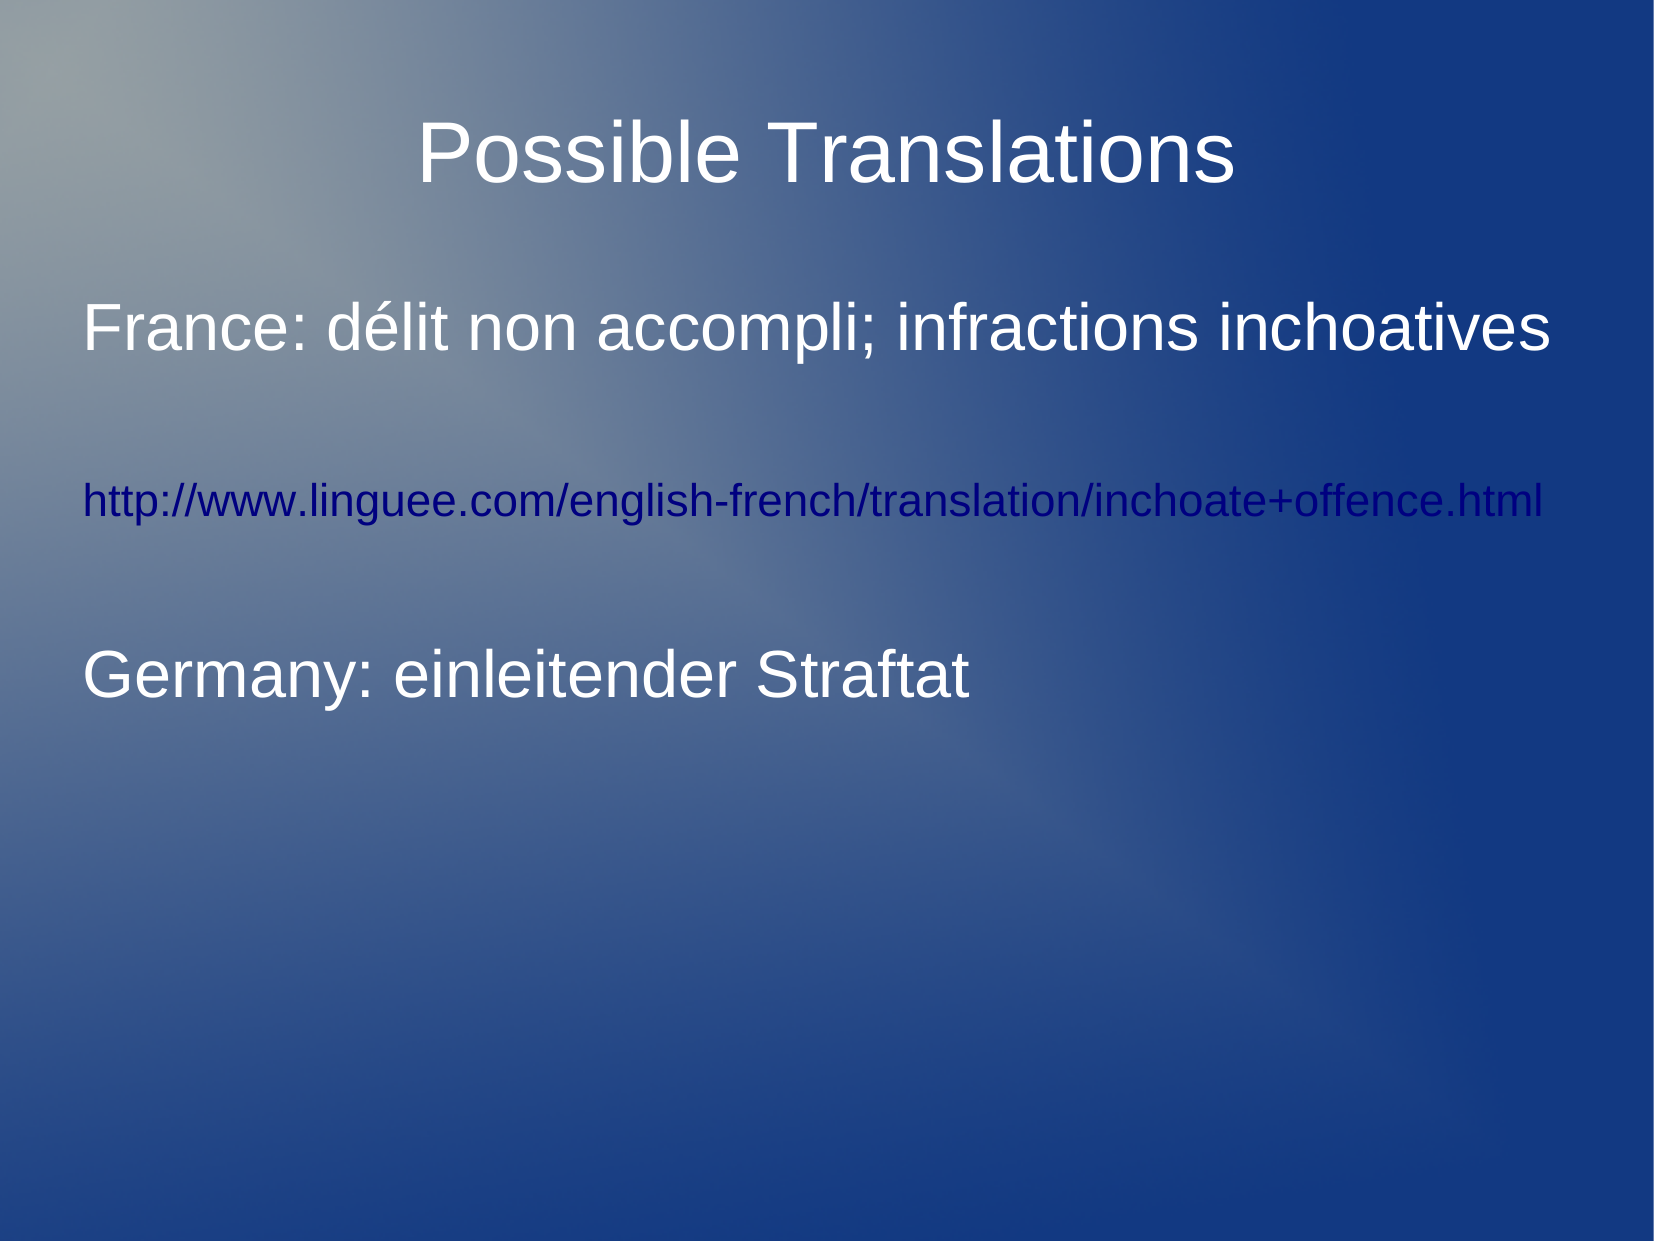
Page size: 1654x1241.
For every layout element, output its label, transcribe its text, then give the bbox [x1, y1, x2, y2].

list France: délit non accompli; infractions inchoatives http://www.linguee.com/english-french/translation/inchoate+offence.html Germany: einleitender Straftat [82, 290, 1571, 1109]
picture [0, 0, 1654, 1241]
title Possible Translations [82, 49, 1571, 257]
